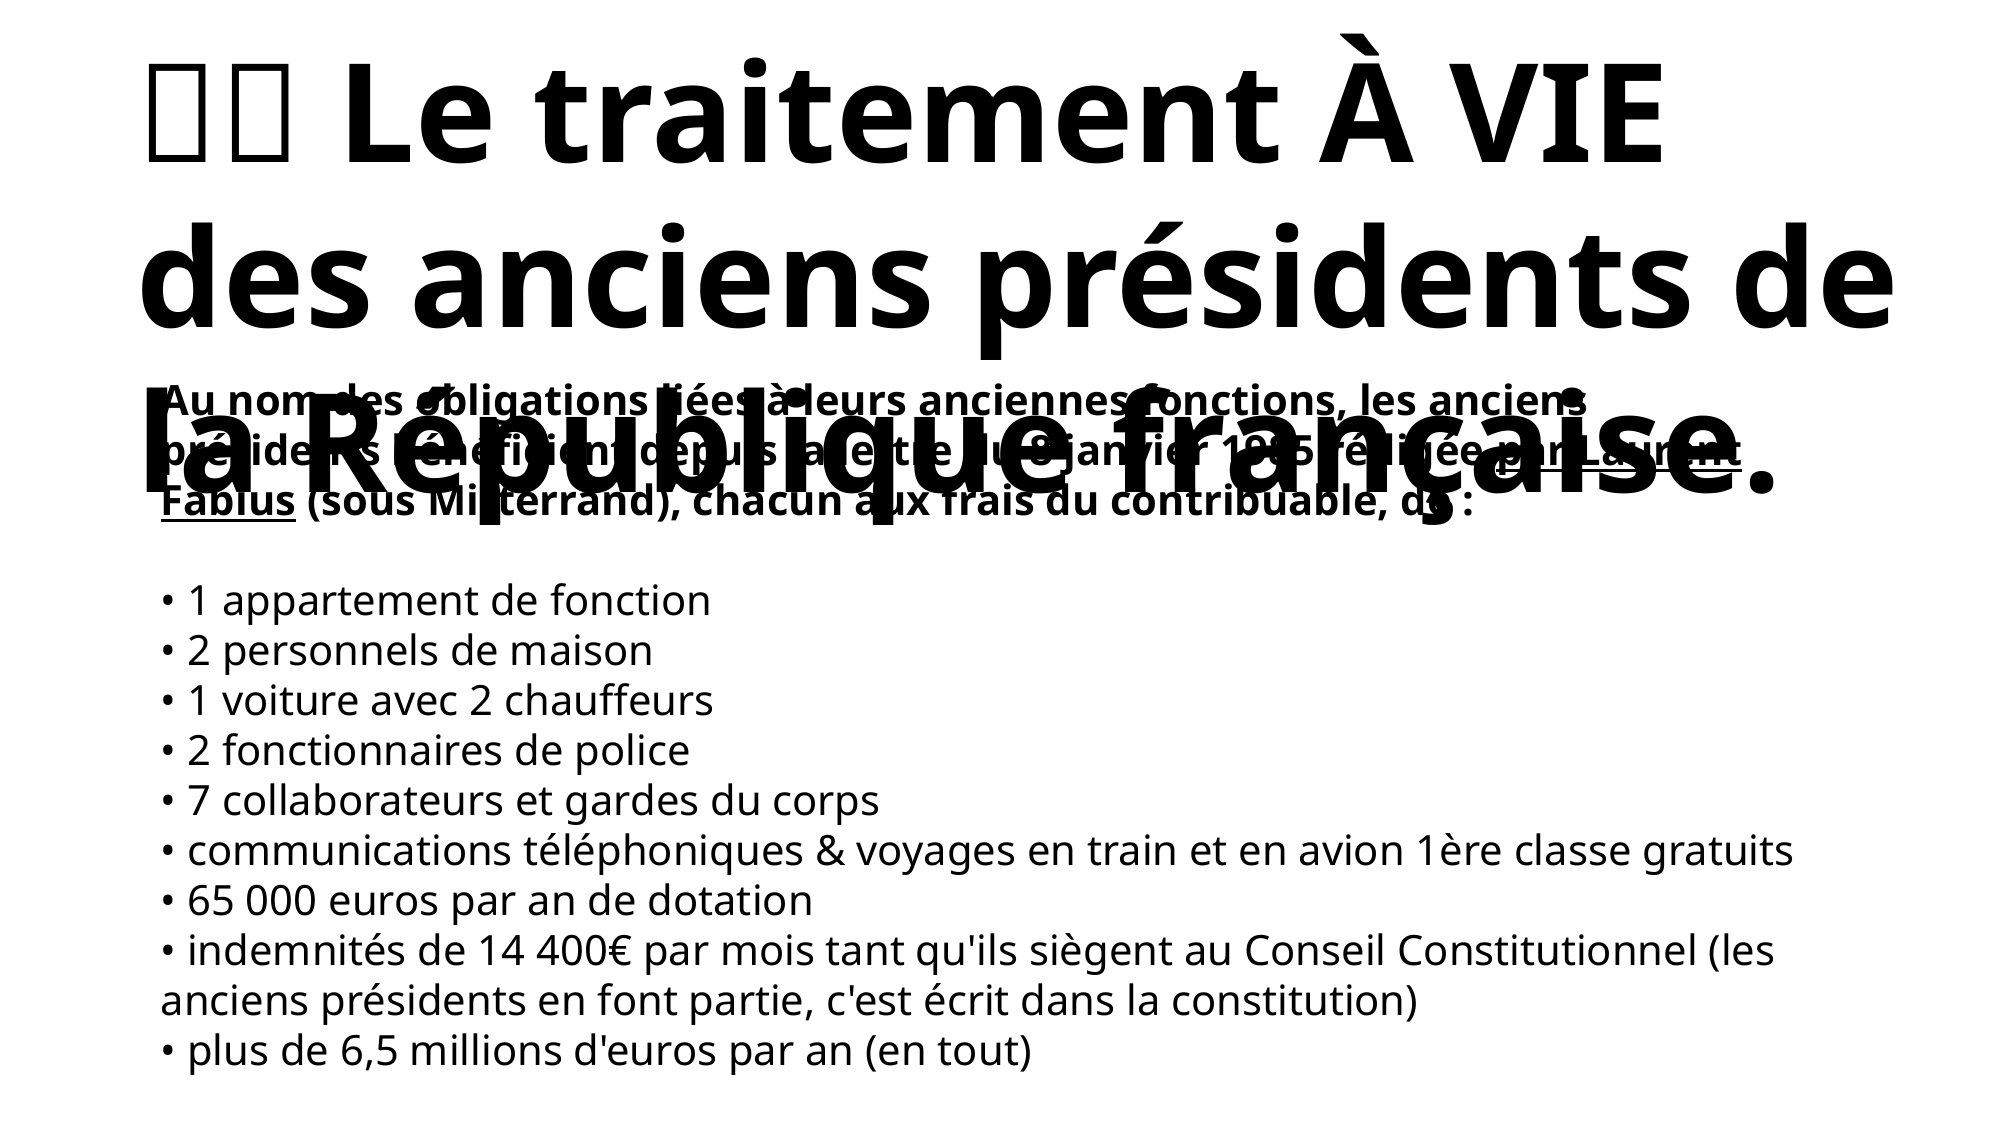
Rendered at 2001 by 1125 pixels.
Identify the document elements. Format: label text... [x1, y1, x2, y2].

text_box 🇫🇷 Le traitement À VIE des anciens présidents de la République française. [121, 18, 1918, 367]
text_box Au nom des obligations liées à leurs anciennes fonctions, les anciens présidents bénéficient depuis la lettre du 8 janvier 1985 rédigée par Laurent Fabius (sous Mitterrand), chacun aux frais du contribuable, de : • 1 appartement de fonction • 2 personnels de maison • 1 voiture avec 2 chauffeurs • 2 fonctionnaires de police • 7 collaborateurs et gardes du corps • communications téléphoniques & voyages en train et en avion 1ère classe gratuits • 65 000 euros par an de dotation • indemnités de 14 400€ par mois tant qu'ils siègent au Conseil Constitutionnel (les anciens présidents en font partie, c'est écrit dans la constitution) • plus de 6,5 millions d'euros par an (en tout) [145, 367, 1879, 1089]
